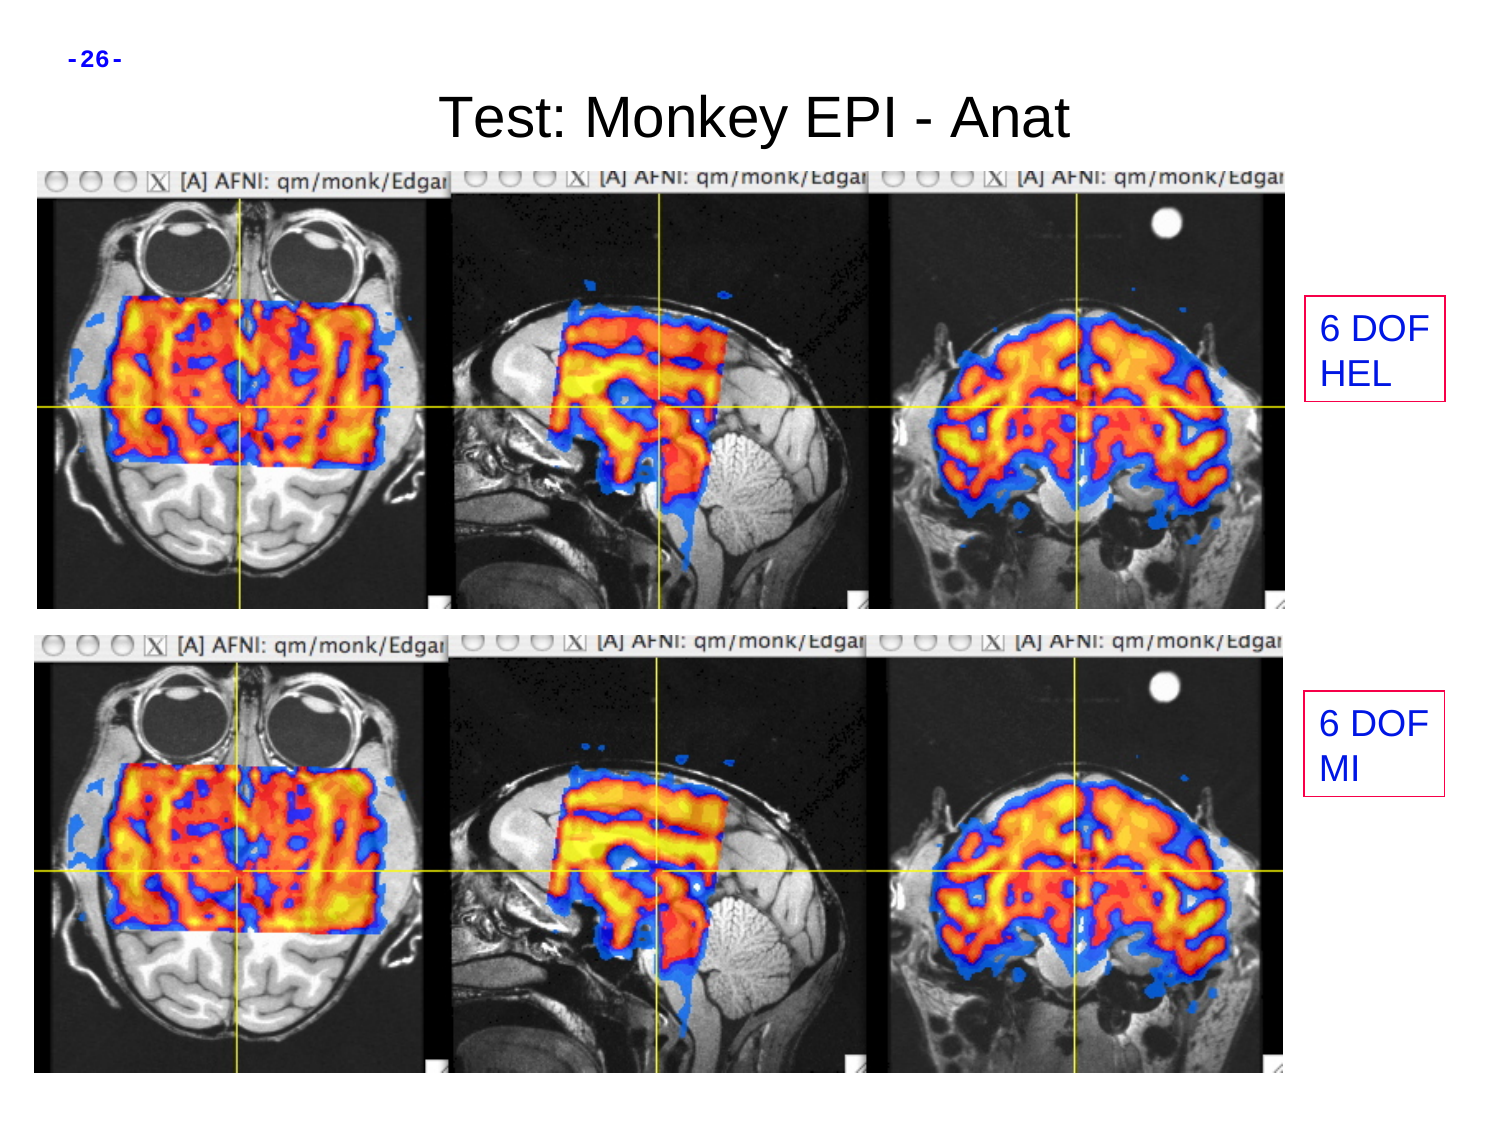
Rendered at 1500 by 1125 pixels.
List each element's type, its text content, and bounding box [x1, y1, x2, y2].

text_box 6 DOF MI [1304, 690, 1445, 797]
picture [37, 171, 1285, 609]
picture [34, 635, 1283, 1073]
text_box 6 DOF HEL [1304, 296, 1446, 402]
text_box Test: Monkey EPI - Anat [117, 64, 1393, 164]
